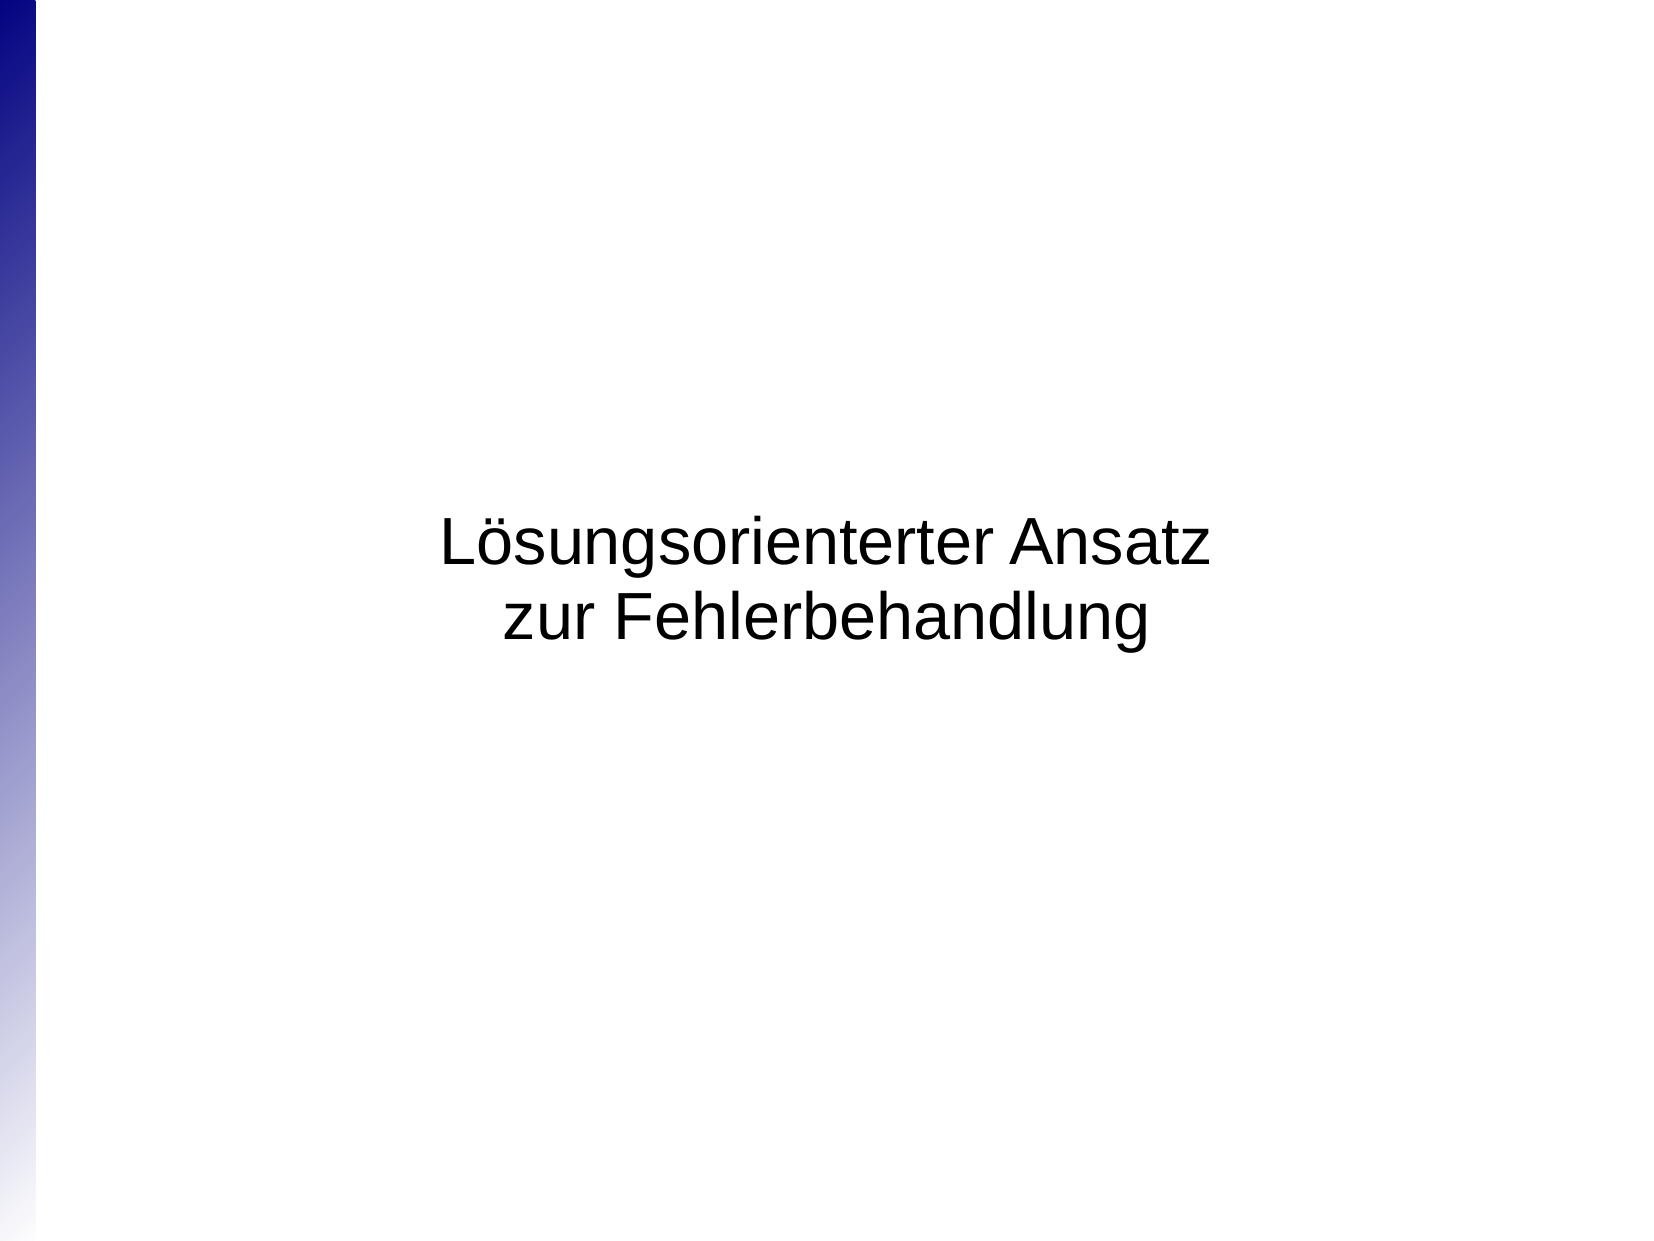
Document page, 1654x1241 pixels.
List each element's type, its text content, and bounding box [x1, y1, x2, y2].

subtitle Lösungsorienterter Ansatz zur Fehlerbehandlung [82, 49, 1571, 1109]
